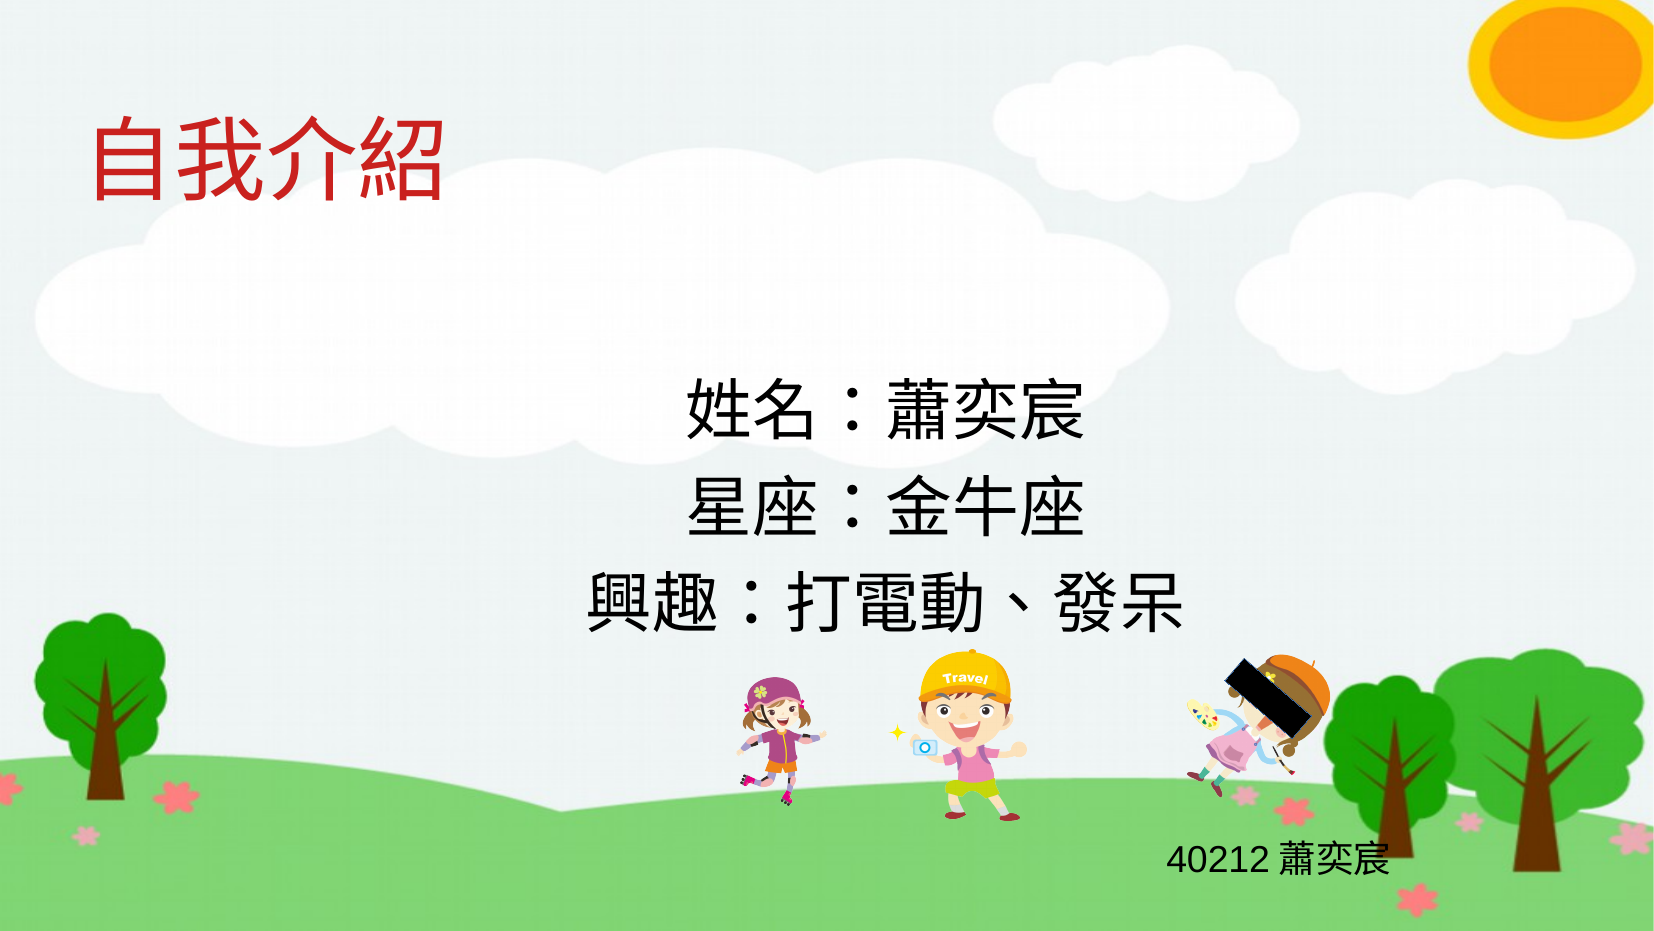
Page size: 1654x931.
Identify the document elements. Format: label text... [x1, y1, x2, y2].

text_box 40212蕭奕宸 [1151, 821, 1477, 886]
subtitle 姓名：蕭奕宸 星座：金牛座 興趣：打電動、發呆 [177, 265, 1595, 739]
picture [0, 0, 1654, 931]
text_box [1224, 658, 1312, 739]
title 自我介紹 [82, 0, 1571, 237]
